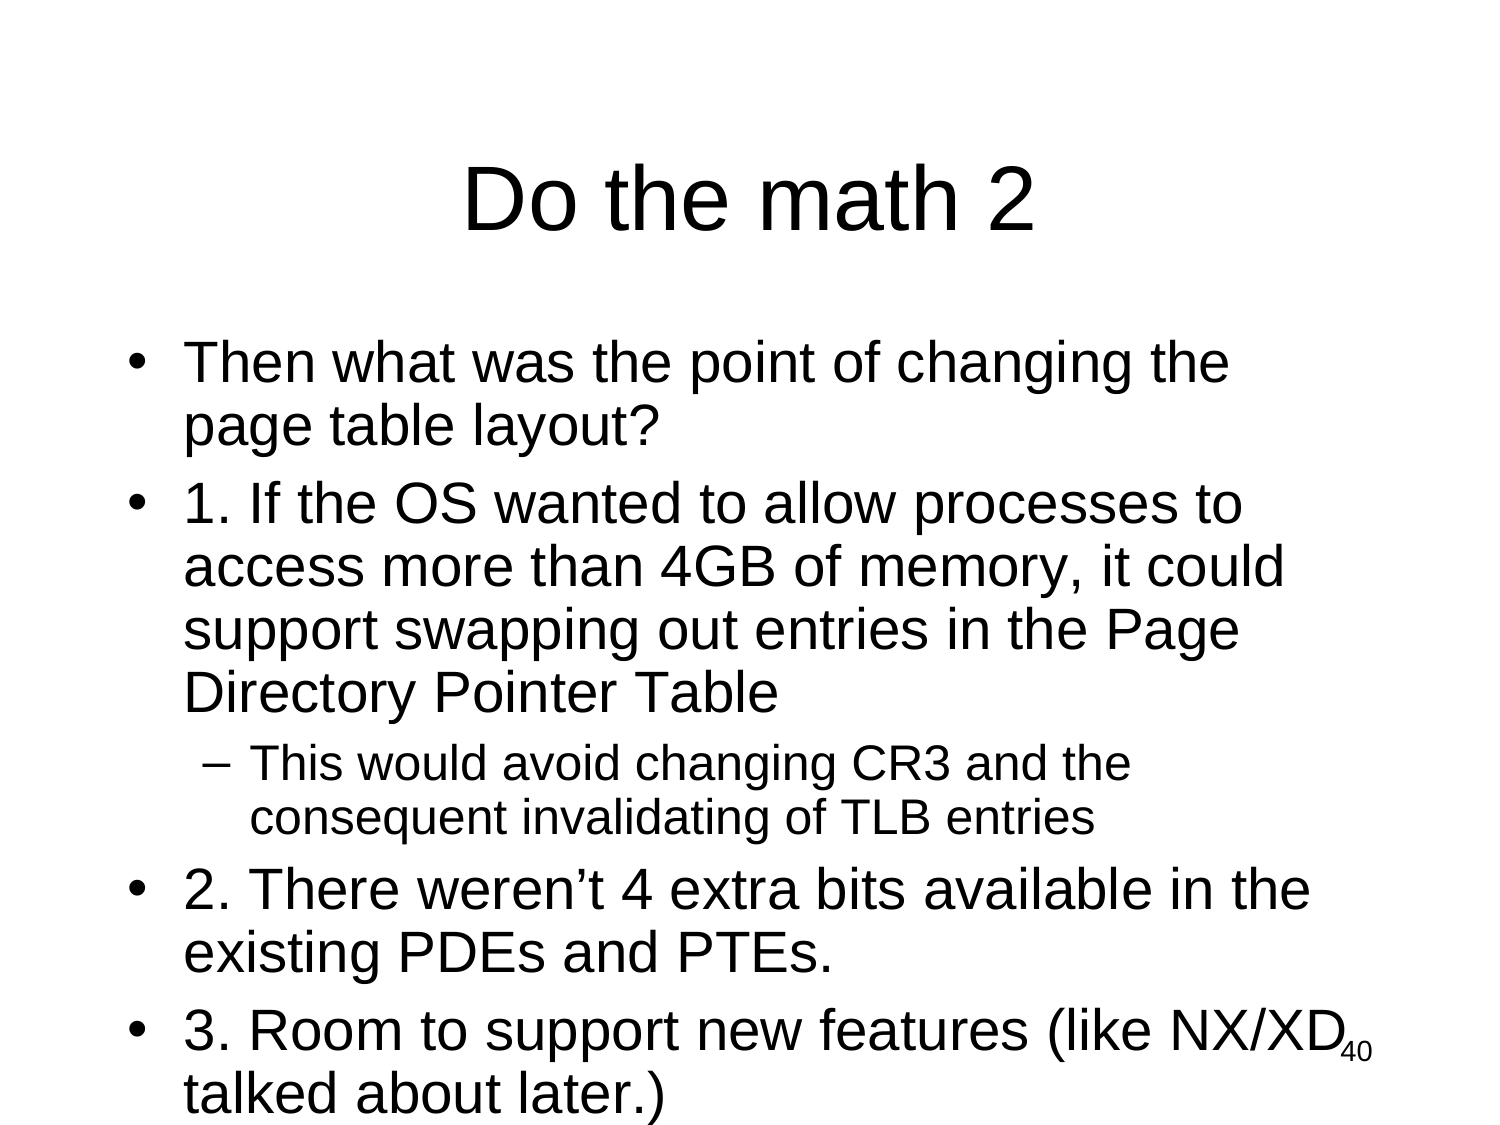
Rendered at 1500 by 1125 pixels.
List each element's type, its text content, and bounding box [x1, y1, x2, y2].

title Do the math 2 [112, 99, 1388, 288]
list Then what was the point of changing the page table layout? 1. If the OS wanted to allow processes to access more than 4GB of memory, it could support swapping out entries in the Page Directory Pointer Table This would avoid changing CR3 and the consequent invalidating of TLB entries 2. There weren’t 4 extra bits available in the existing PDEs and PTEs. 3. Room to support new features (like NX/XD talked about later.) [112, 324, 1388, 1125]
